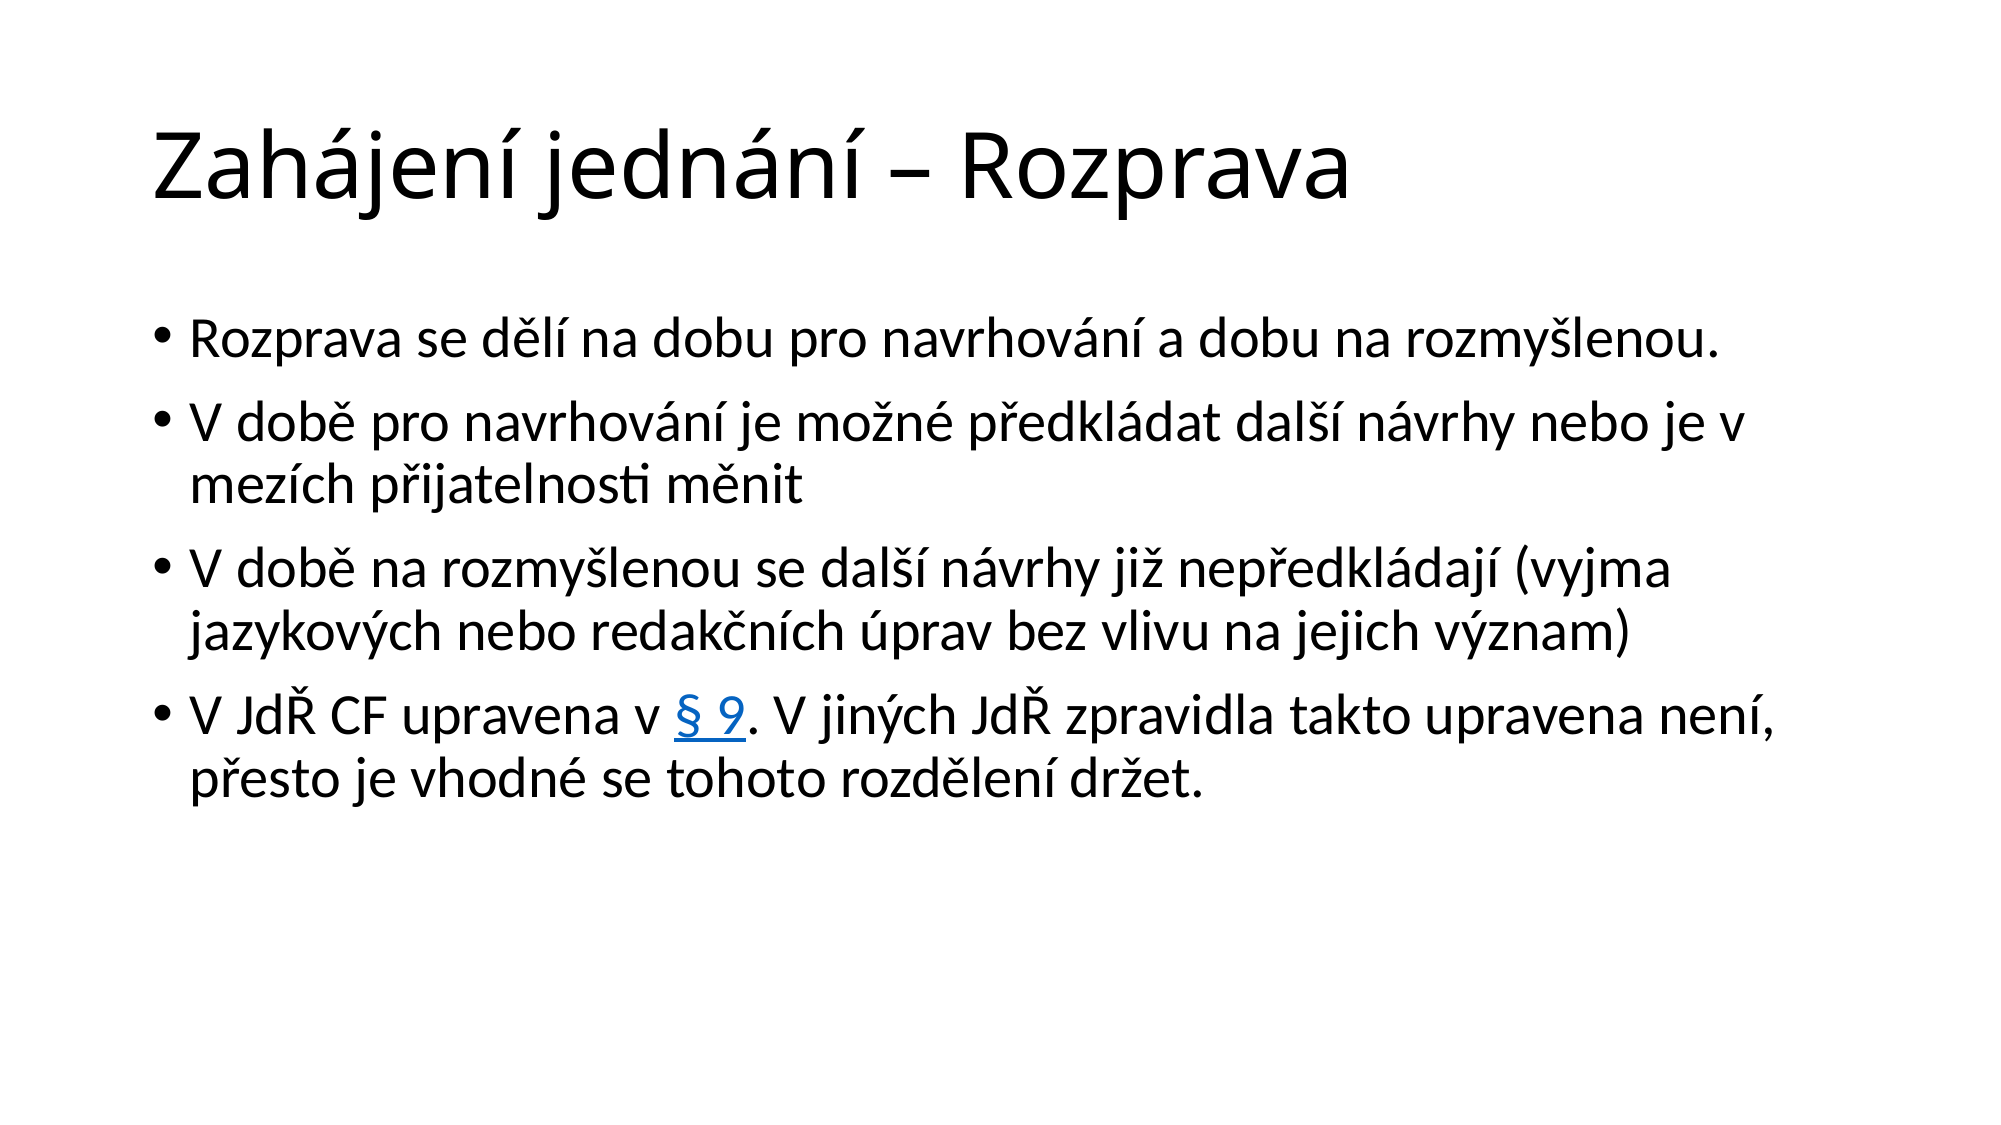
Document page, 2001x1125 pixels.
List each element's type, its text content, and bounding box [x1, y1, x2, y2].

list Rozprava se dělí na dobu pro navrhování a dobu na rozmyšlenou. V době pro navrhování je možné předkládat další návrhy nebo je v mezích přijatelnosti měnit V době na rozmyšlenou se další návrhy již nepředkládají (vyjma jazykových nebo redakčních úprav bez vlivu na jejich význam) V JdŘ CF upravena v § 9. V jiných JdŘ zpravidla takto upravena není, přesto je vhodné se tohoto rozdělení držet. [137, 299, 1863, 1014]
title Zahájení jednání – Rozprava [137, 59, 1863, 278]
